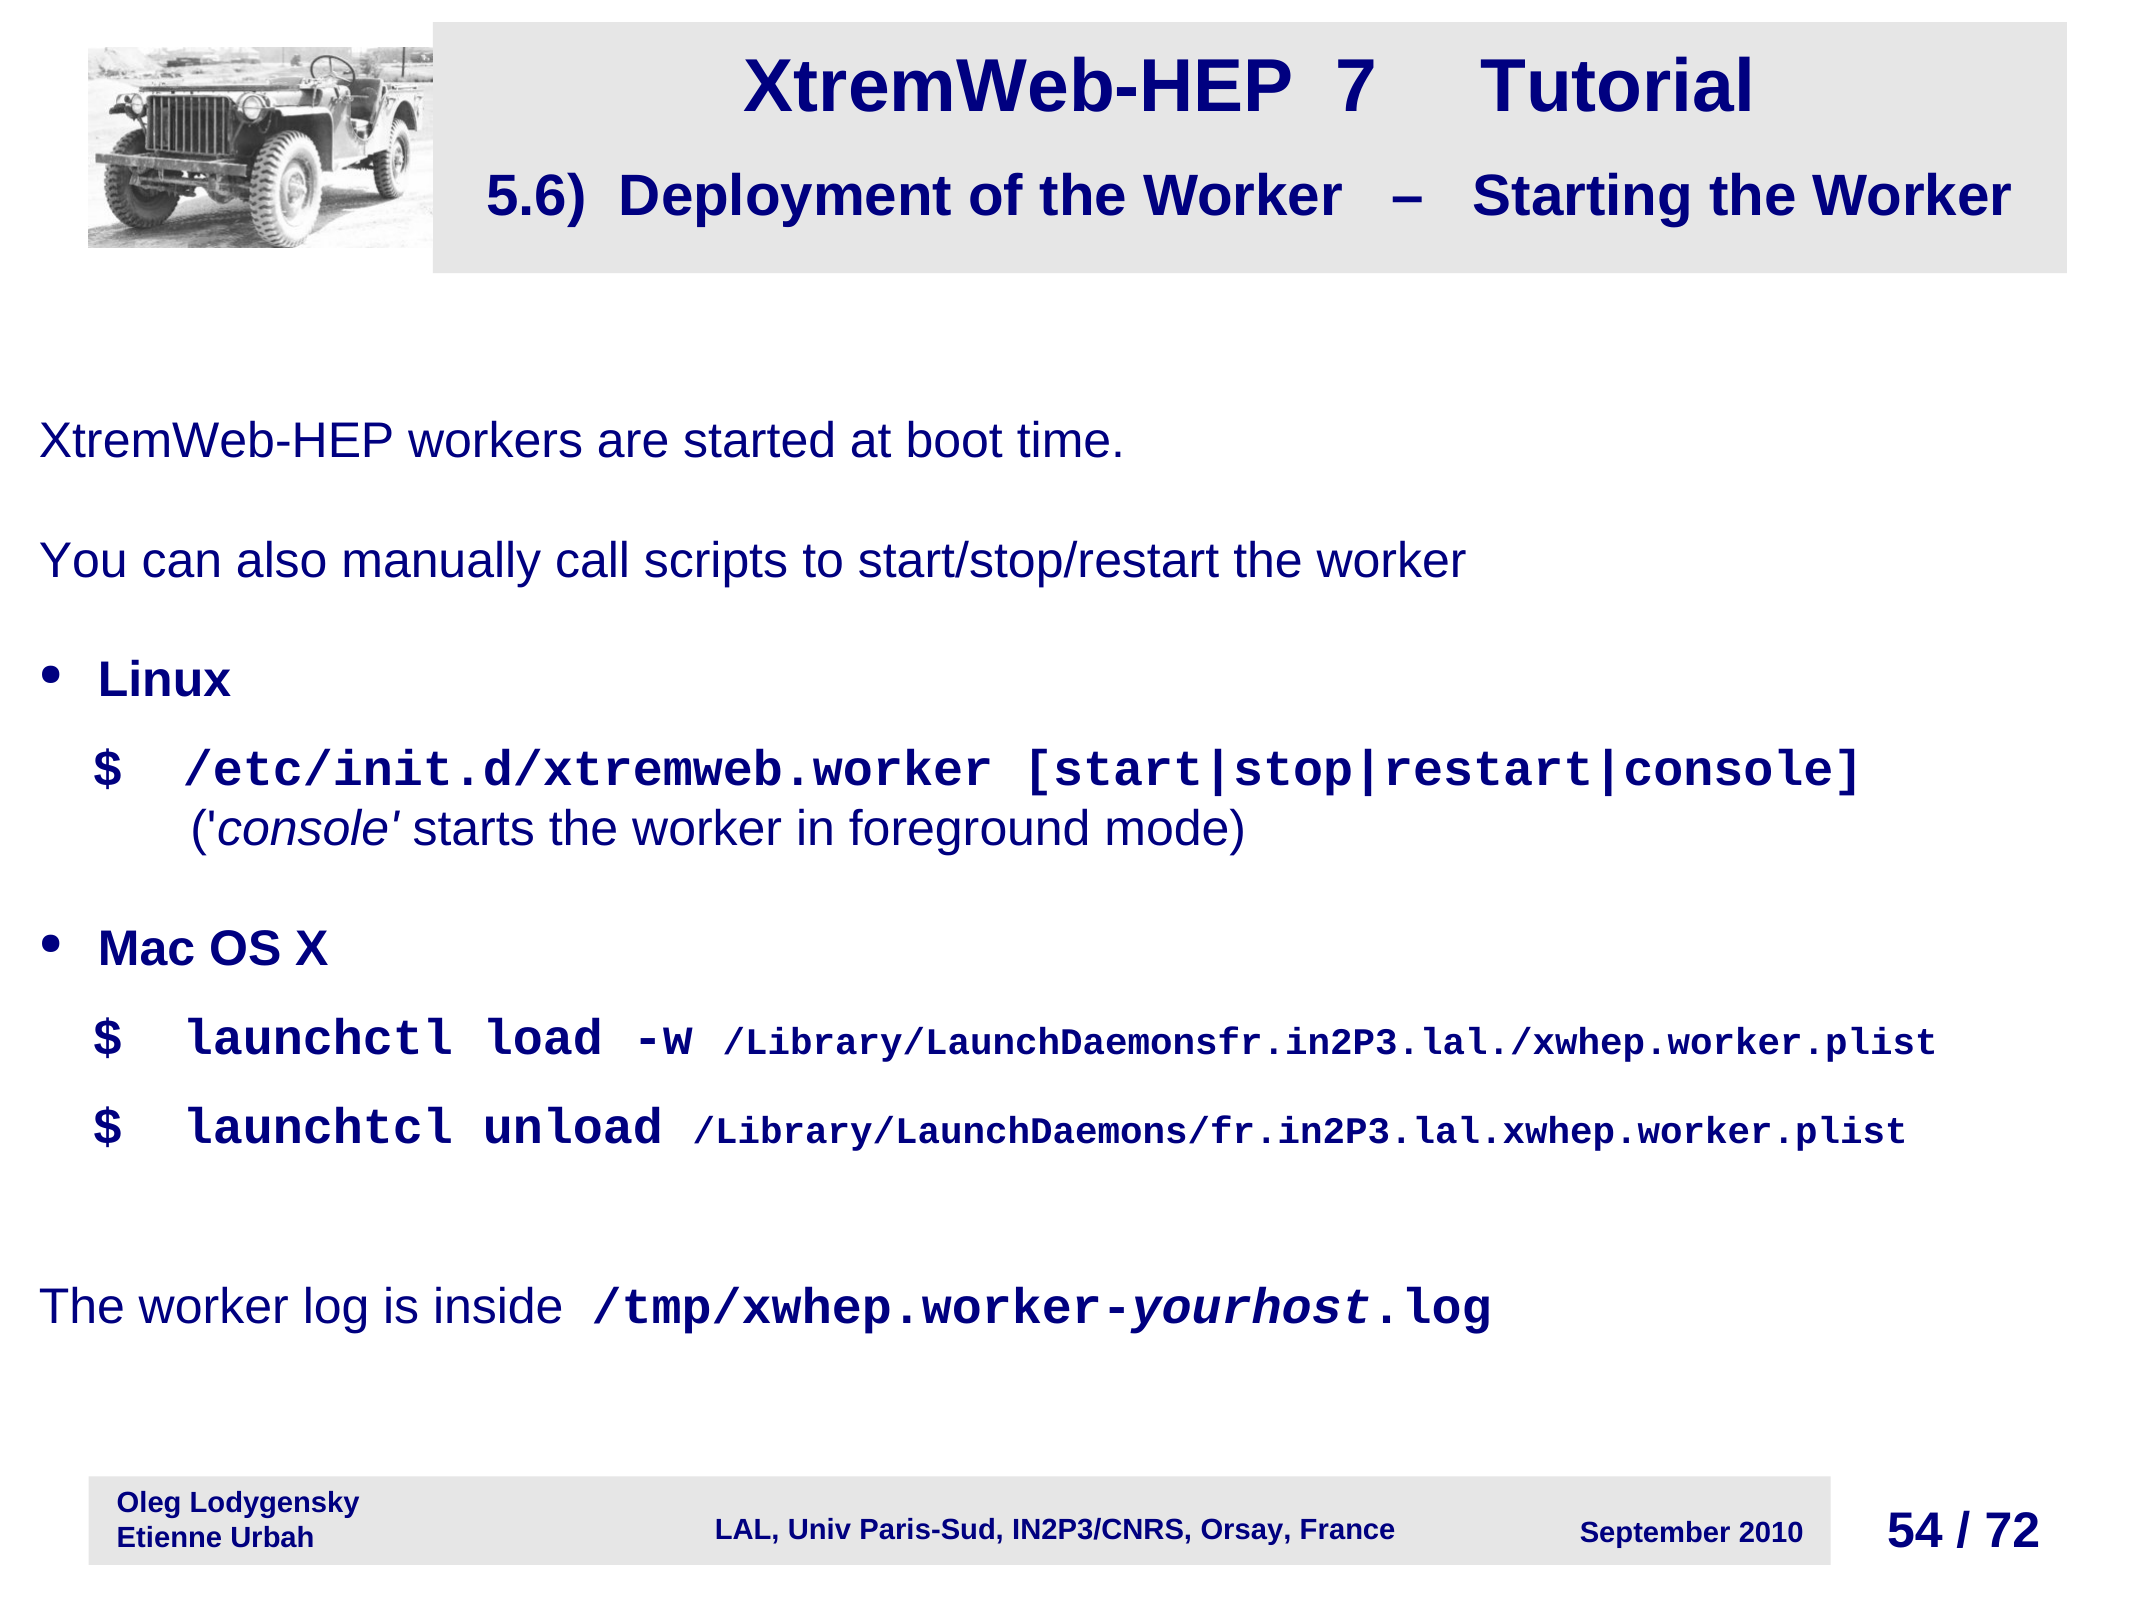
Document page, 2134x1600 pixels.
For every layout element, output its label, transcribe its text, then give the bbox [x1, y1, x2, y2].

text_box XtremWeb-HEP workers are started at boot time. You can also manually call scripts to start/stop/restart the worker Linux $ /etc/init.d/xtremweb.worker [start|stop|restart|console] ('console' starts the worker in foreground mode) Mac OS X $ launchctl load -w /Library/LaunchDaemonsfr.in2P3.lal./xwhep.worker.plist $ launchtcl unload /Library/LaunchDaemons/fr.in2P3.lal.xwhep.worker.plist The worker log is inside /tmp/xwhep.worker-yourhost.log [29, 403, 2082, 1345]
title 5.6) Deployment of the Worker – Starting the Worker [442, 118, 2067, 266]
picture [88, 47, 433, 248]
